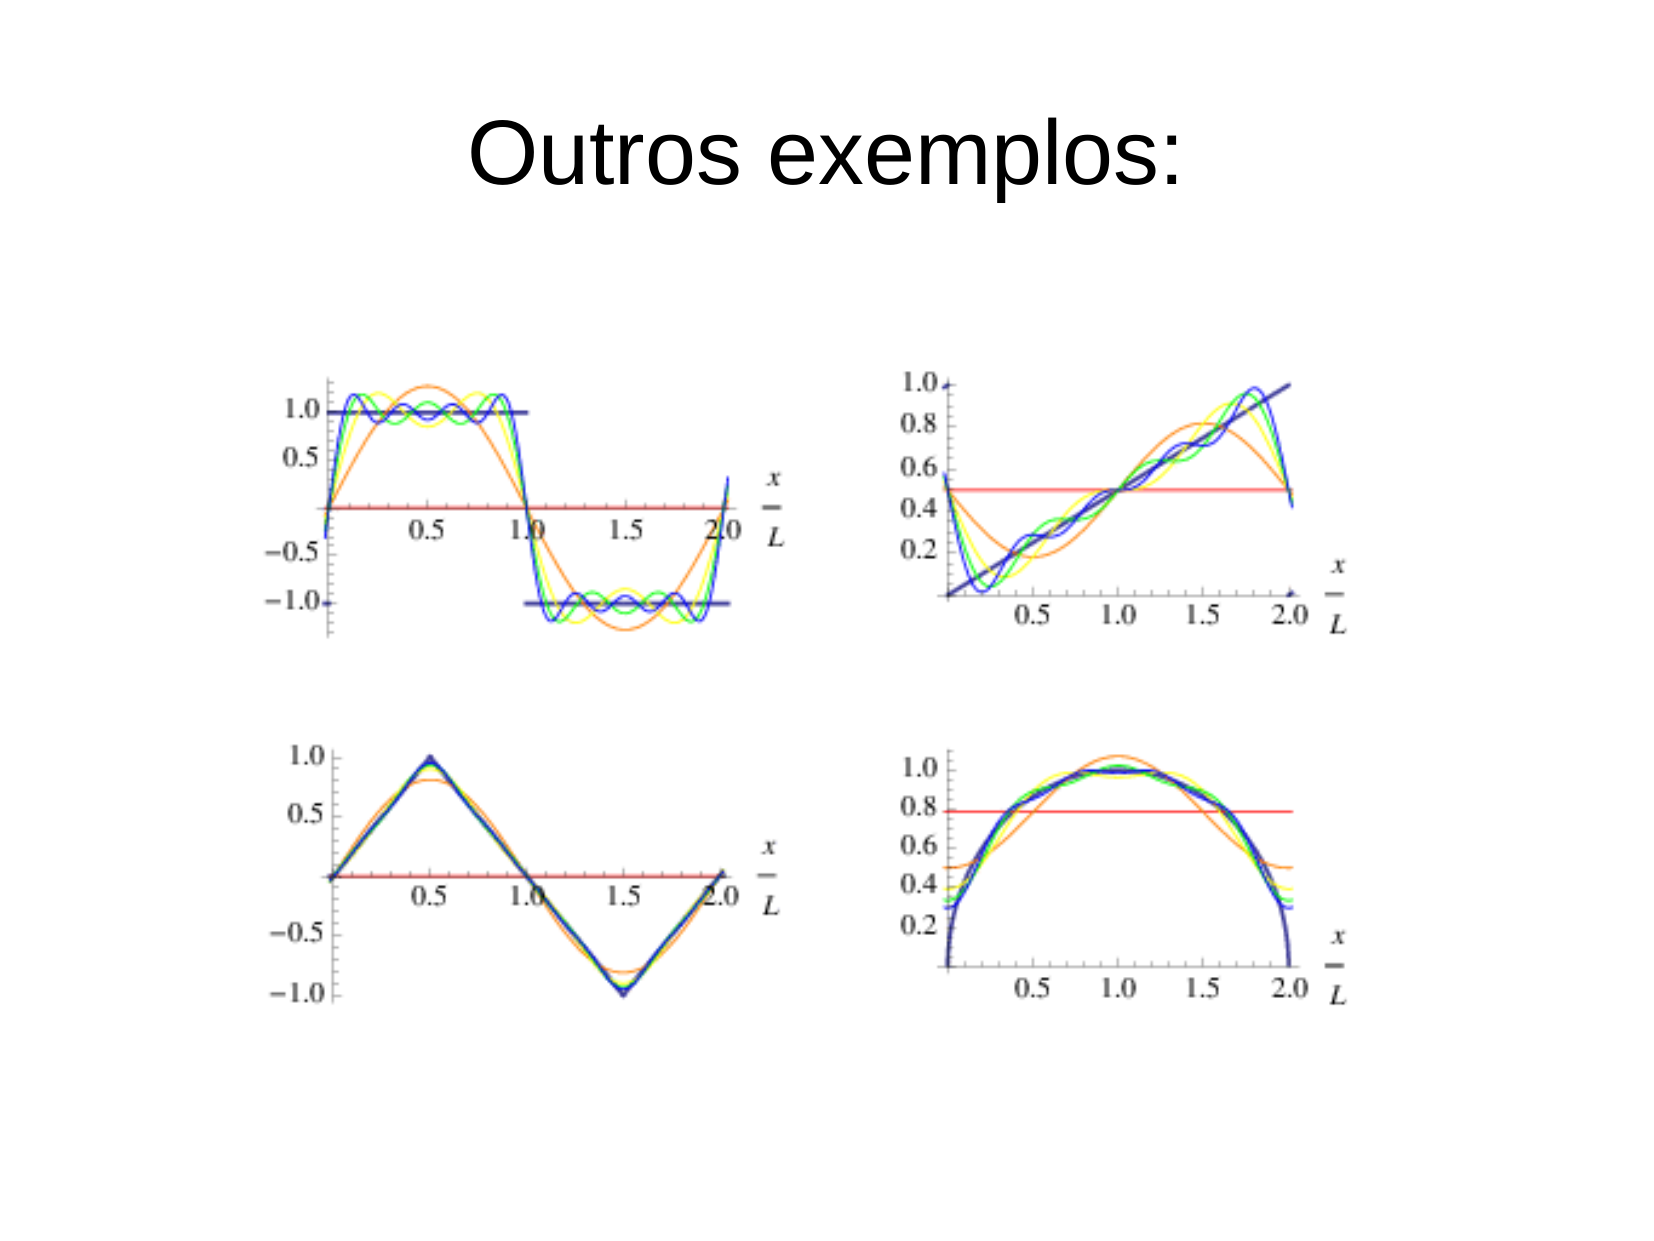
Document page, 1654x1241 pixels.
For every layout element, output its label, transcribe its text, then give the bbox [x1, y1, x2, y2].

title Outros exemplos: [82, 49, 1571, 257]
picture [245, 290, 1408, 1010]
